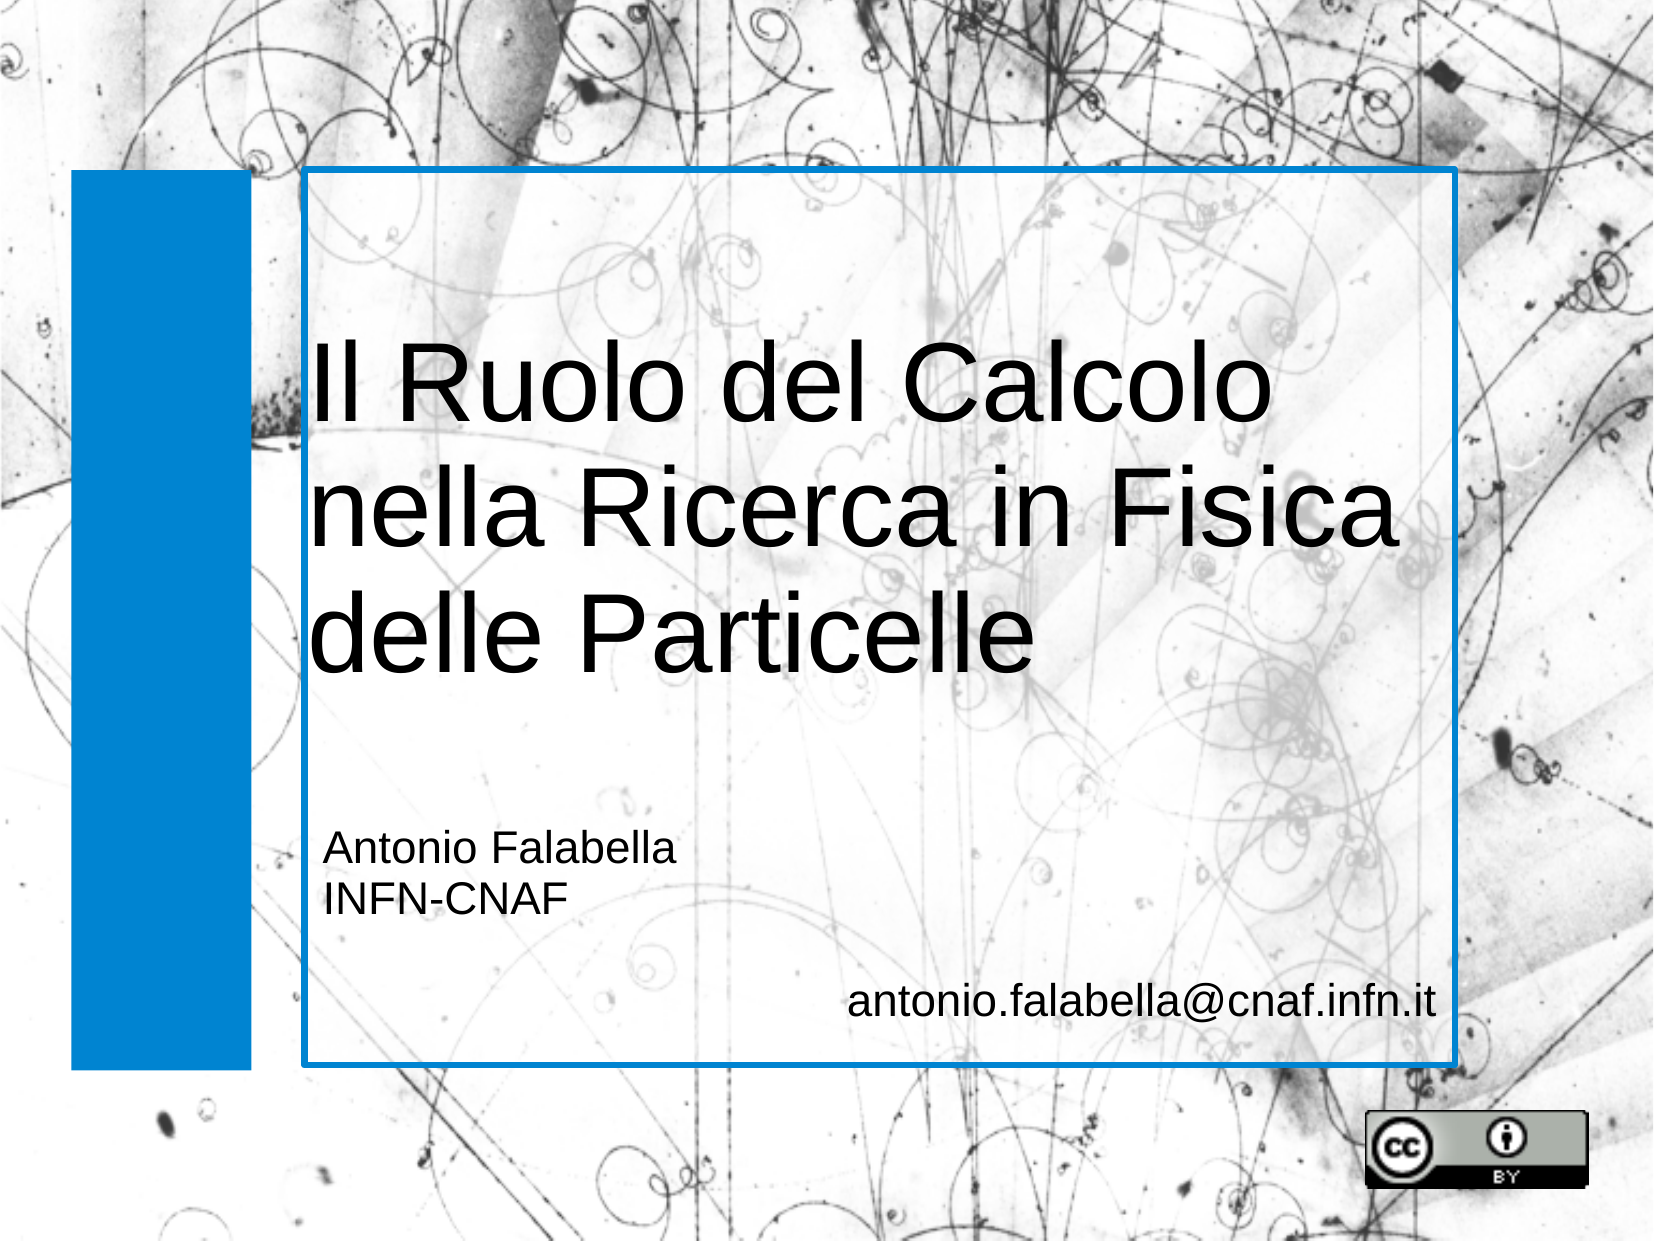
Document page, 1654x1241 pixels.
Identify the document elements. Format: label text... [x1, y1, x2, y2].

picture [0, 0, 1654, 1241]
subtitle Il Ruolo del Calcolo nella Ricerca in Fisica delle Particelle Antonio Falabella INFN-CNAF antonio.falabella@cnaf.infn.it [304, 169, 1455, 1066]
text_box [71, 170, 252, 1071]
